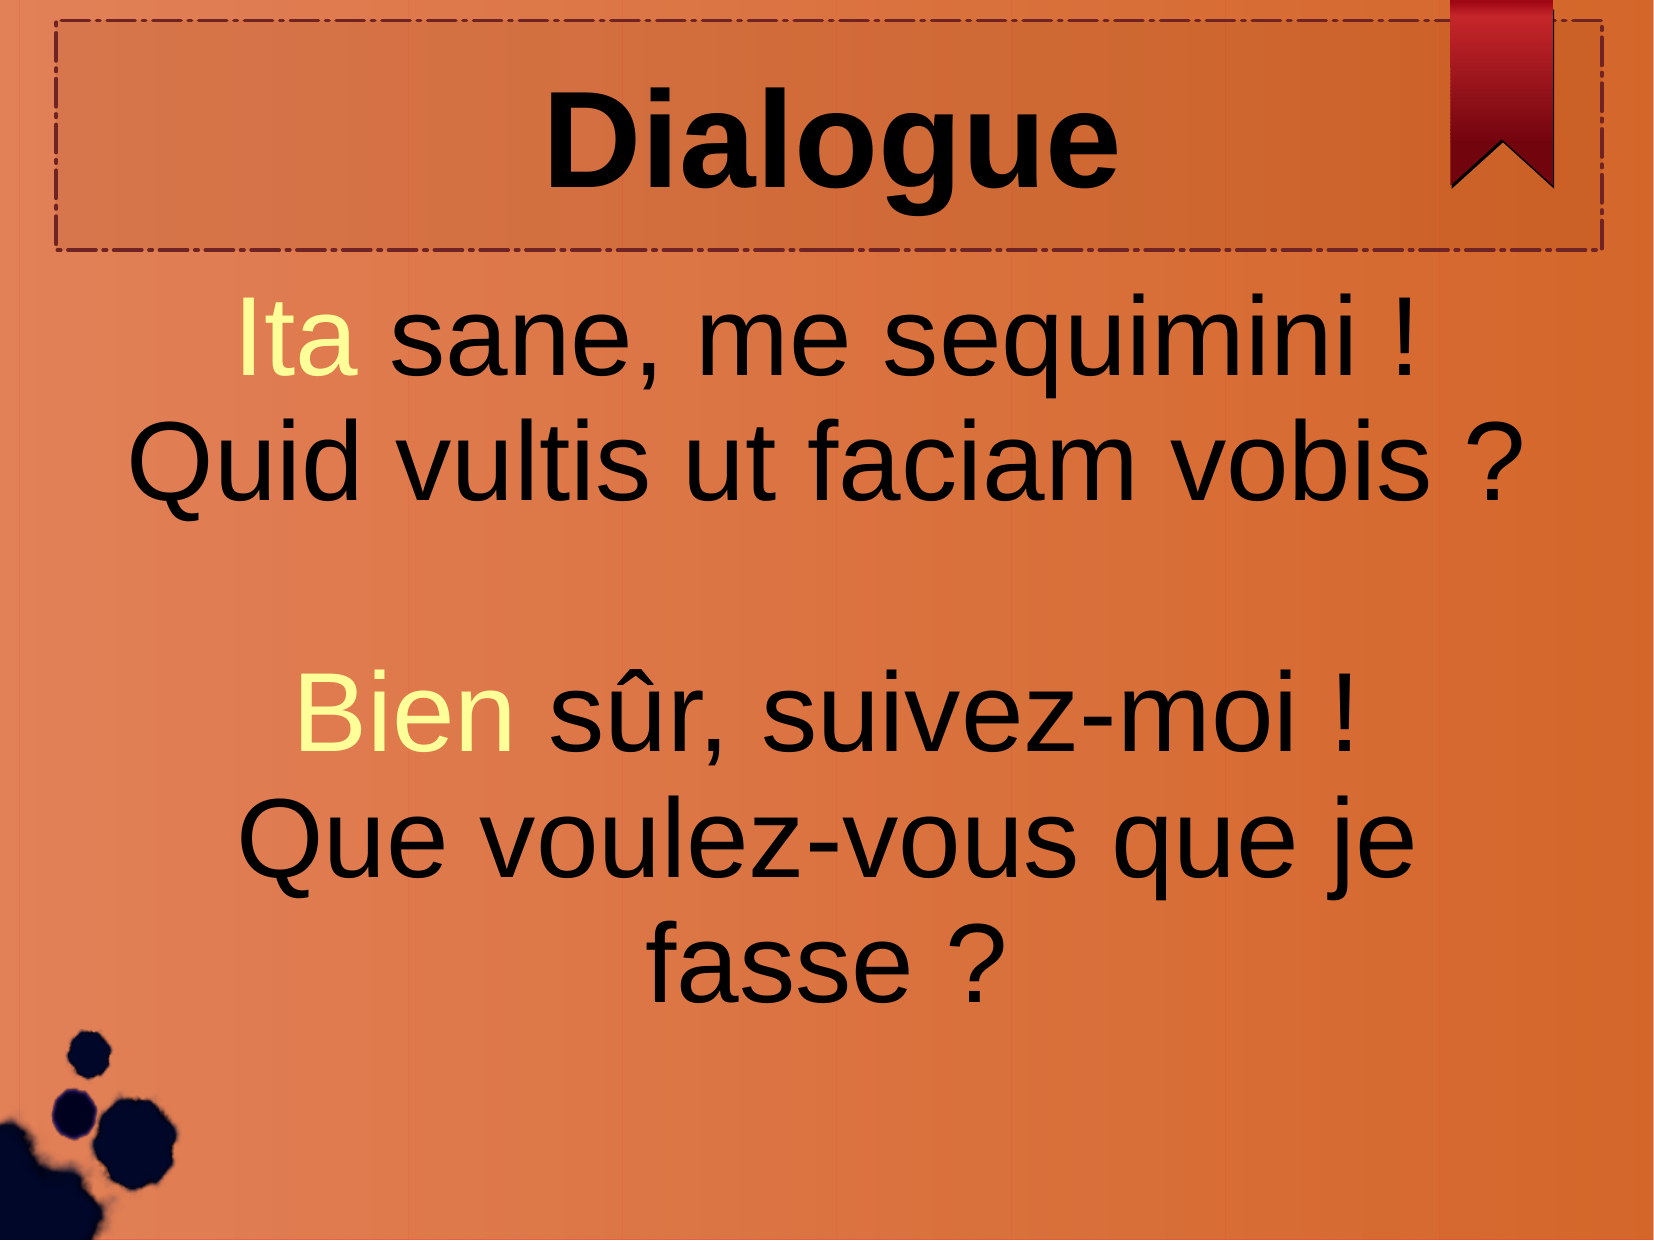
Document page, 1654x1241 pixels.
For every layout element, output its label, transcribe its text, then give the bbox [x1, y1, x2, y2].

text_box Ita sane, me sequimini ! Quid vultis ut faciam vobis ? Bien sûr, suivez-moi ! Que voulez-vous que je fasse ? [82, 273, 1571, 1027]
title Dialogue [59, 23, 1607, 257]
